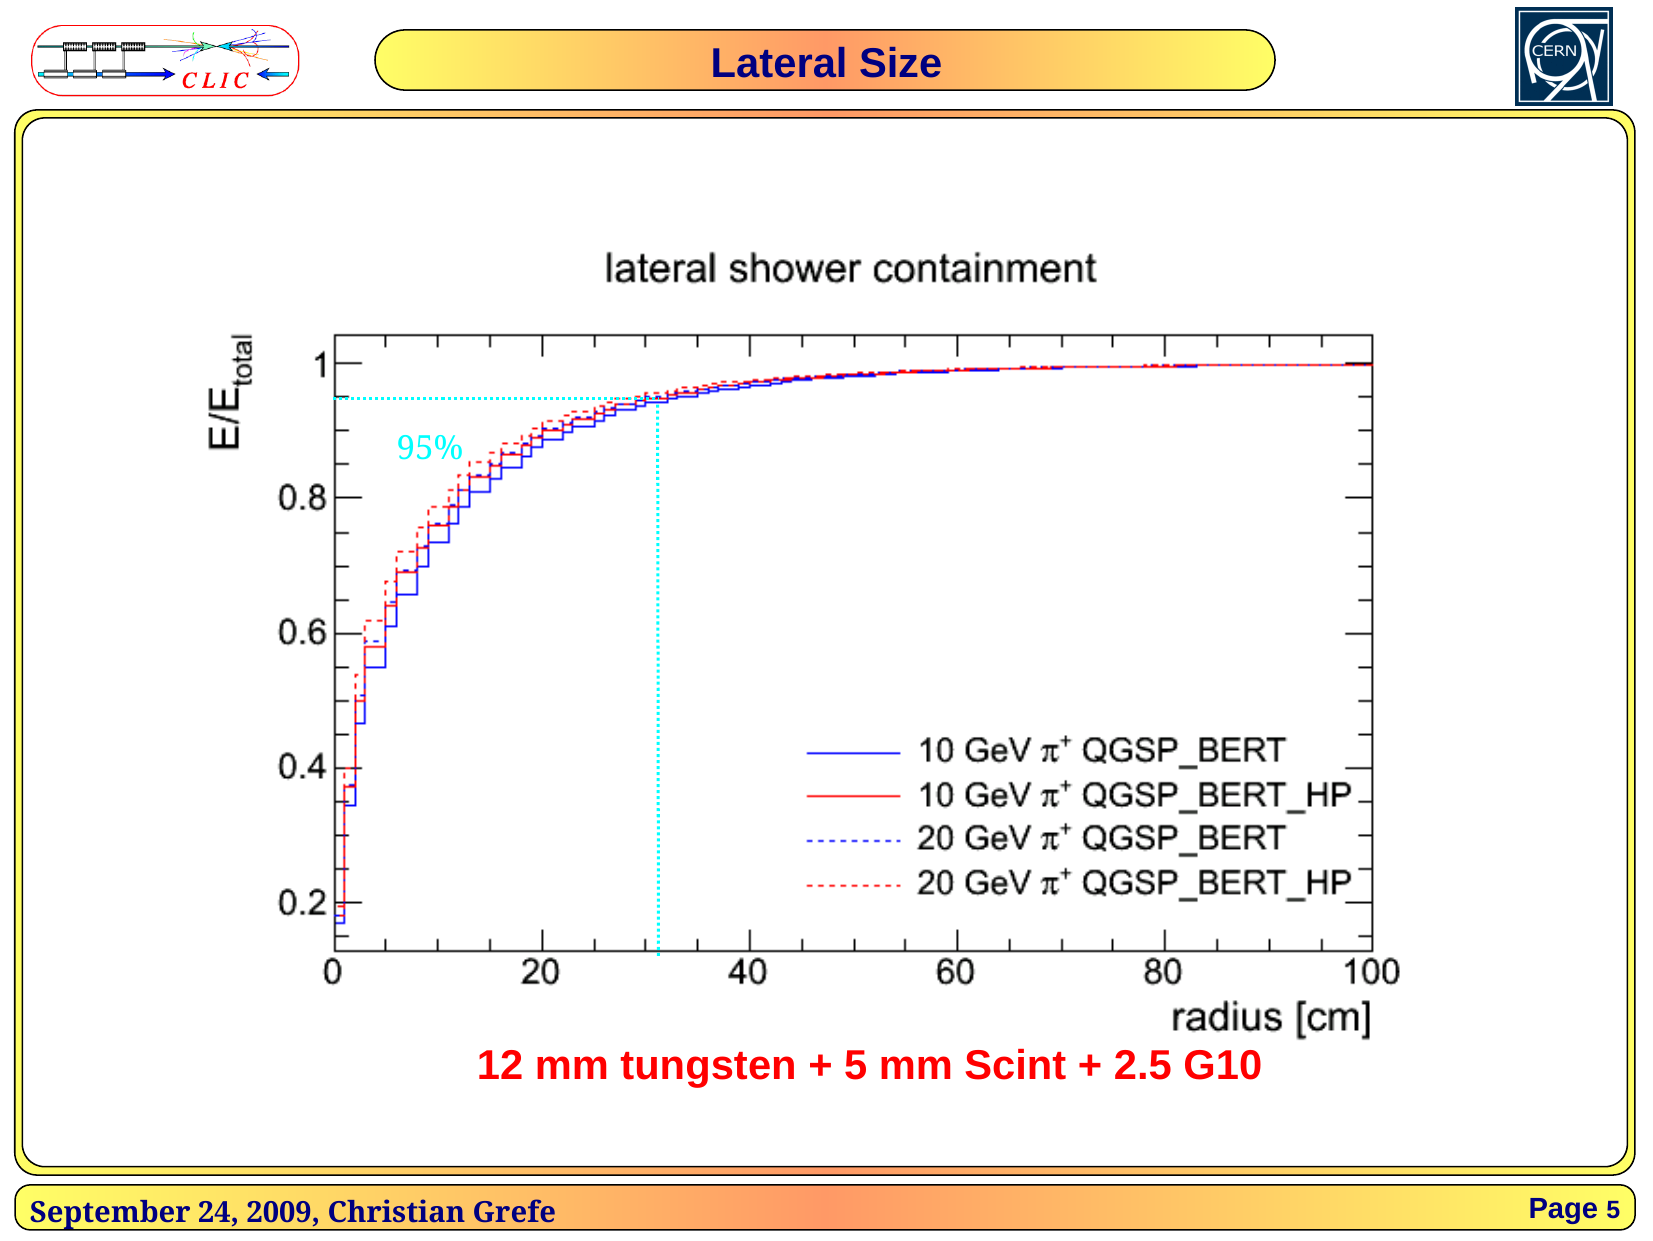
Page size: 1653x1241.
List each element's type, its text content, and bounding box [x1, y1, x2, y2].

picture [29, 22, 301, 98]
picture [204, 204, 1441, 1085]
picture [1515, 7, 1613, 106]
text_box 95% [380, 417, 511, 476]
title Lateral Size [376, 32, 1277, 96]
text_box 12 mm tungsten + 5 mm Scint + 2.5 G10 [462, 1030, 1347, 1096]
